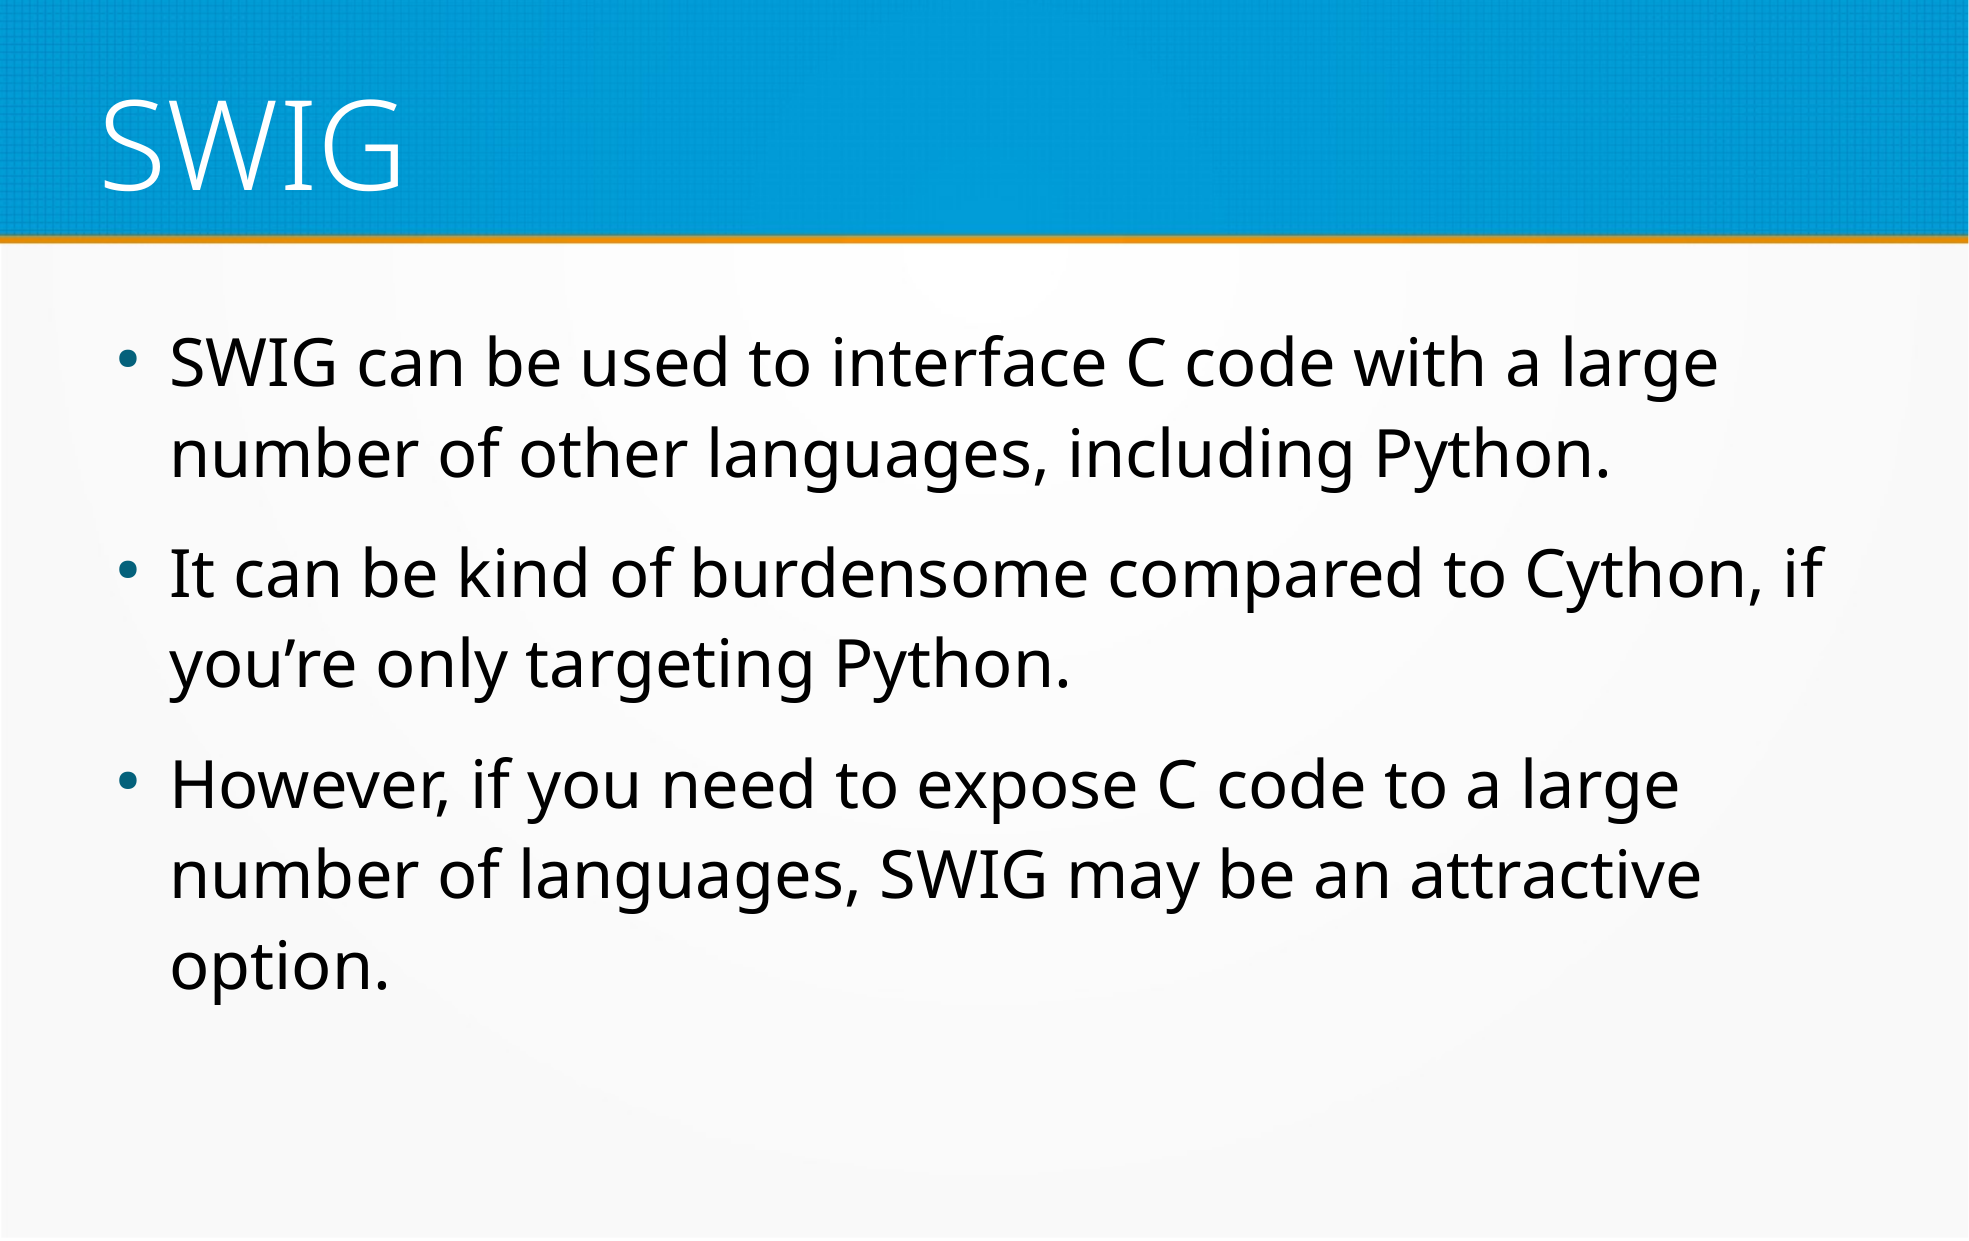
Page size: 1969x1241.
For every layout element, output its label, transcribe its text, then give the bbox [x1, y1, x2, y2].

list SWIG can be used to interface C code with a large number of other languages, including Python. It can be kind of burdensome compared to Cython, if you’re only targeting Python. However, if you need to expose C code to a large number of languages, SWIG may be an attractive option. [98, 315, 1861, 1081]
picture [0, 233, 1969, 1241]
title SWIG [98, 19, 1870, 227]
